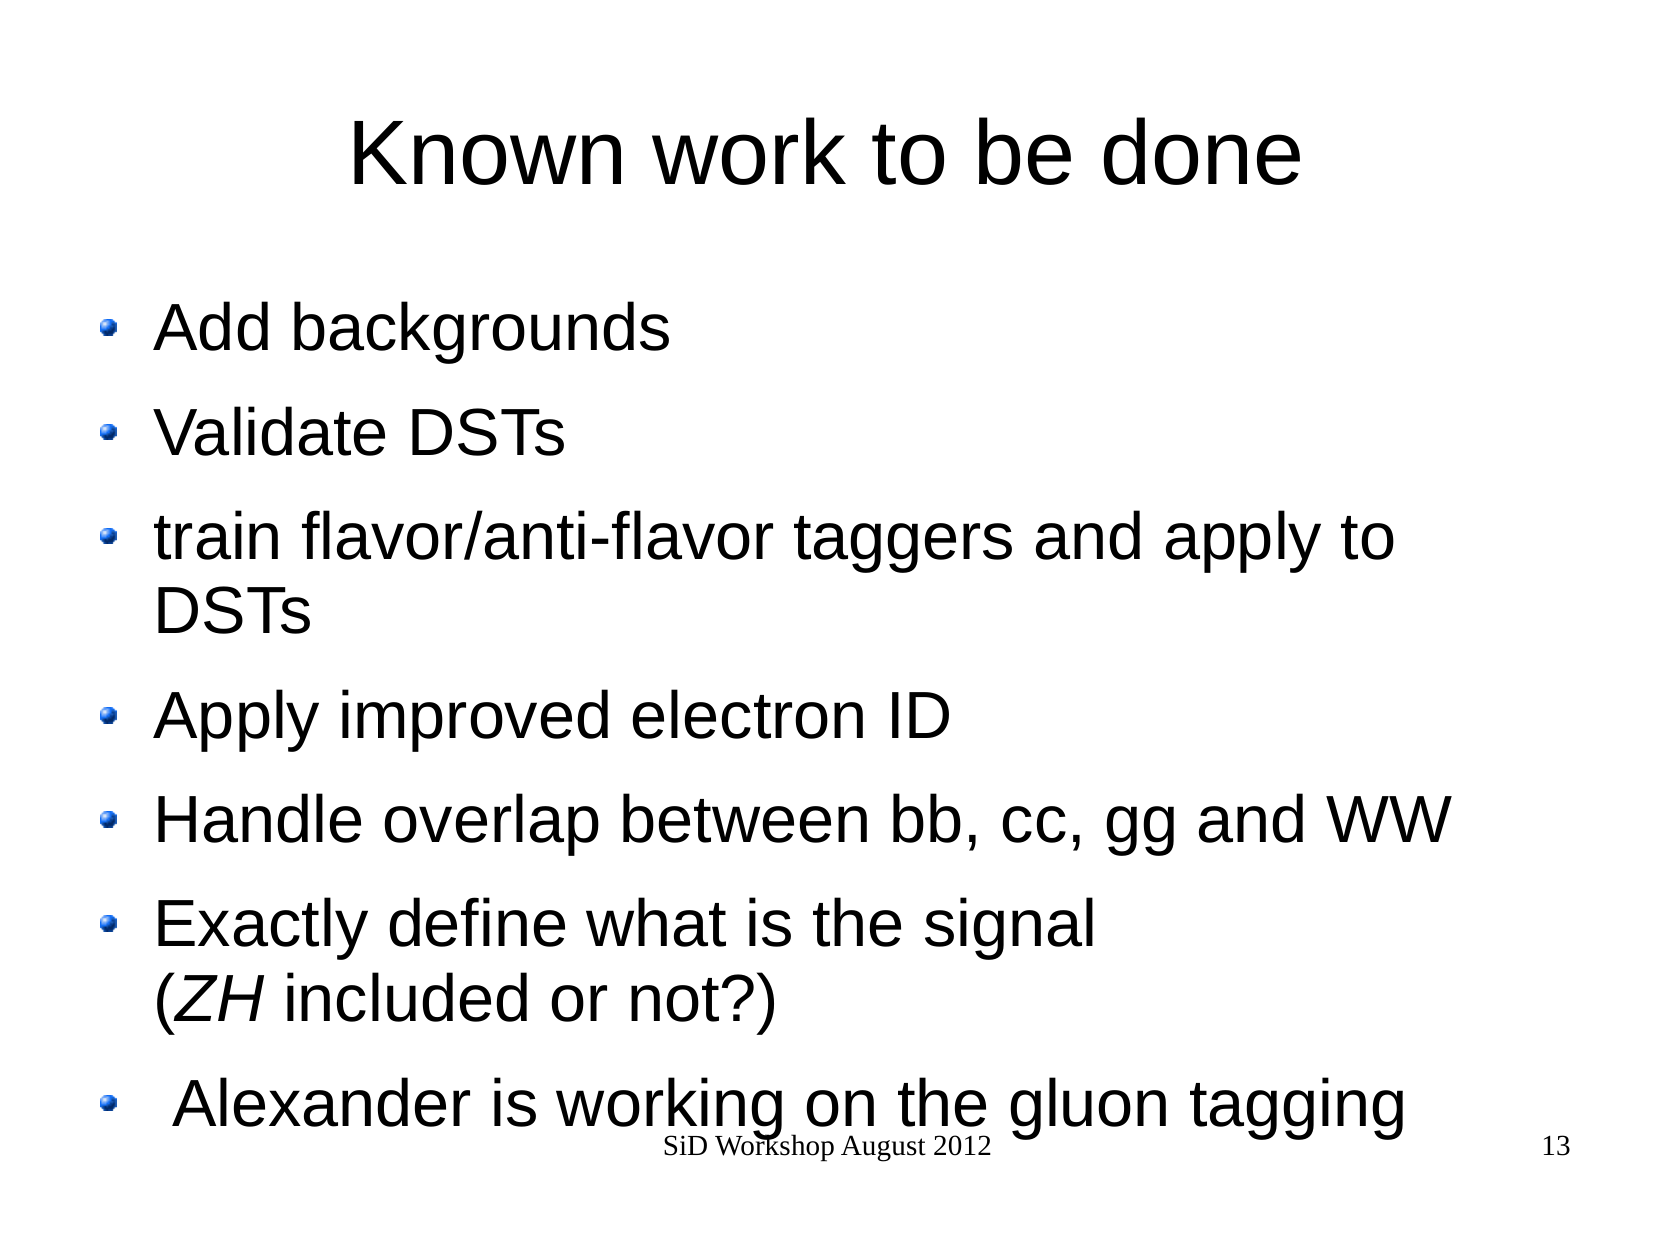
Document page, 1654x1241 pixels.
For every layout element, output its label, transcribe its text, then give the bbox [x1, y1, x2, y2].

list Add backgrounds Validate DSTs train flavor/anti-flavor taggers and apply to DSTs Apply improved electron ID Handle overlap between bb, cc, gg and WW Exactly define what is the signal (ZH included or not?) Alexander is working on the gluon tagging [82, 290, 1571, 1109]
title Known work to be done [82, 49, 1571, 257]
